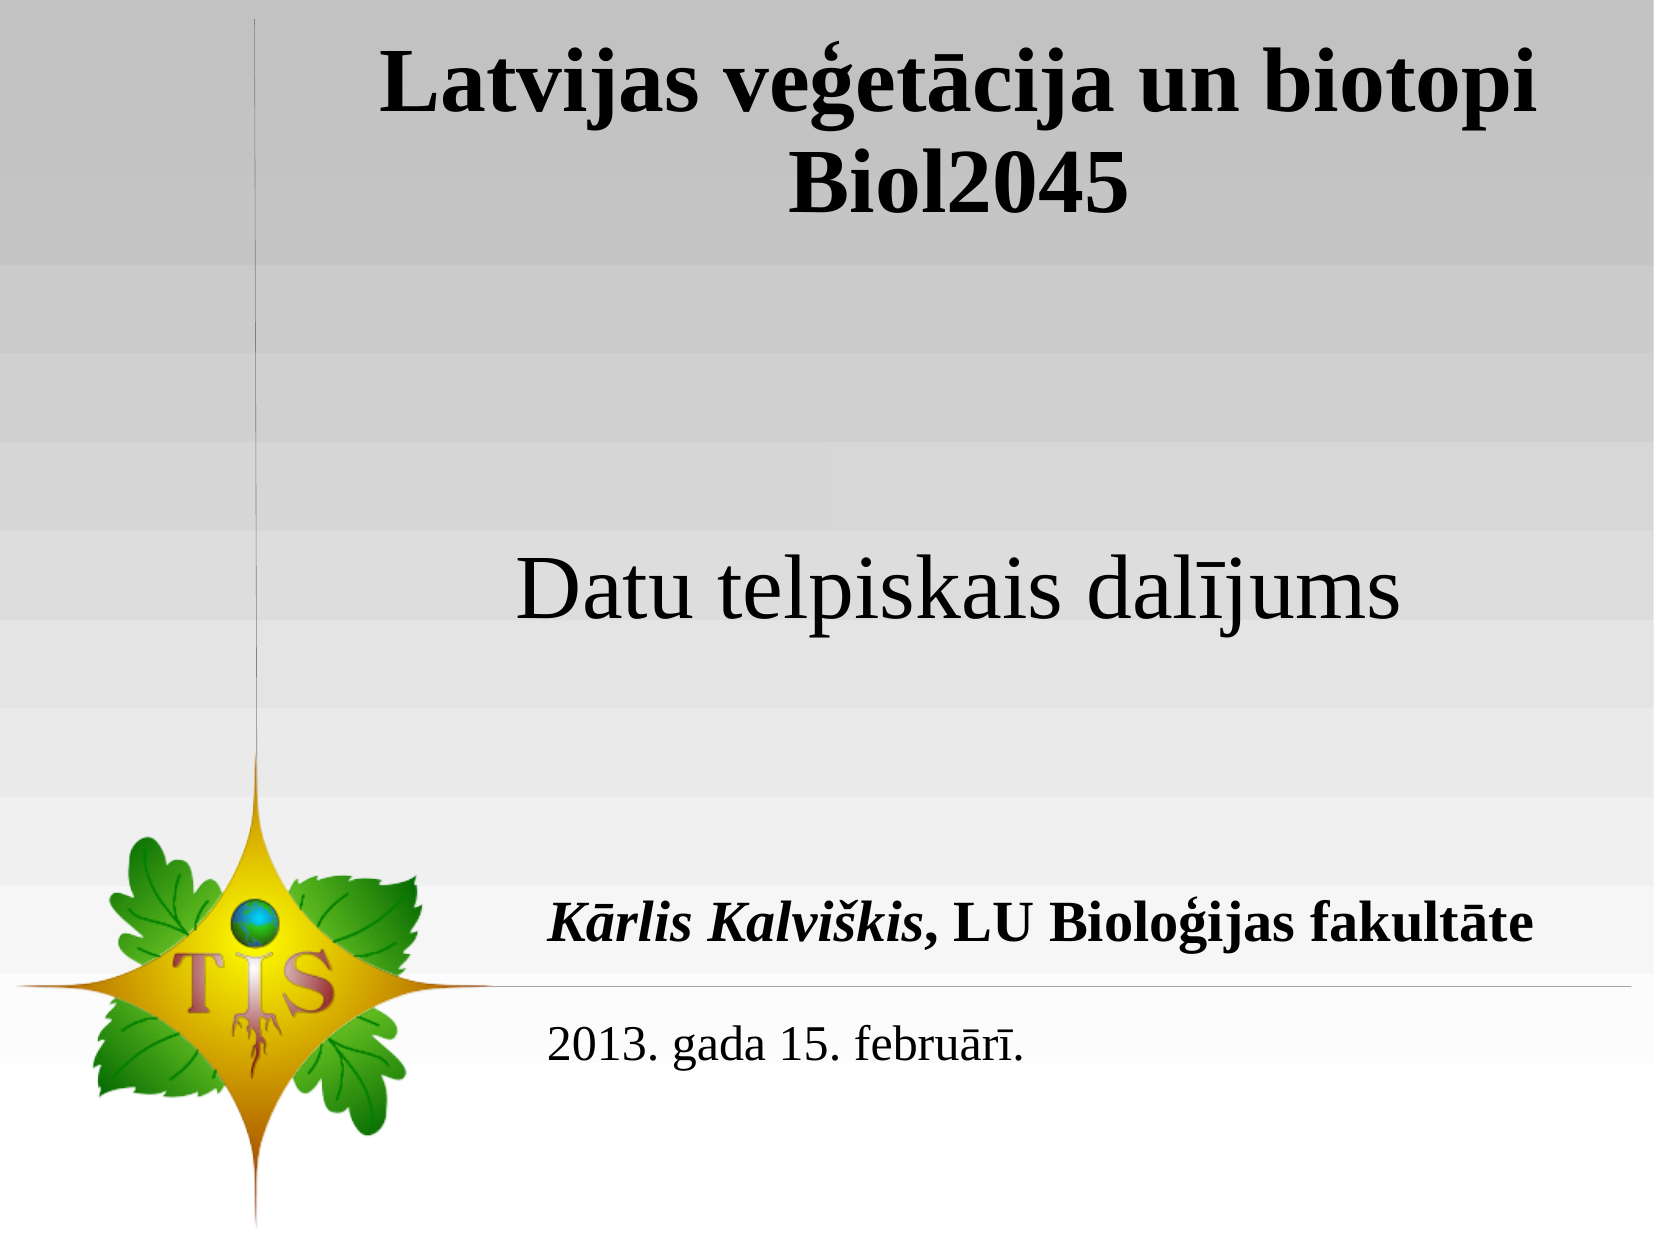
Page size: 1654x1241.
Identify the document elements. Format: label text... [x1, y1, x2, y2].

list 2013. gada 15. februārī. [476, 1015, 1654, 1241]
picture [0, 0, 1654, 1241]
title Datu telpiskais dalījums [295, 314, 1625, 861]
